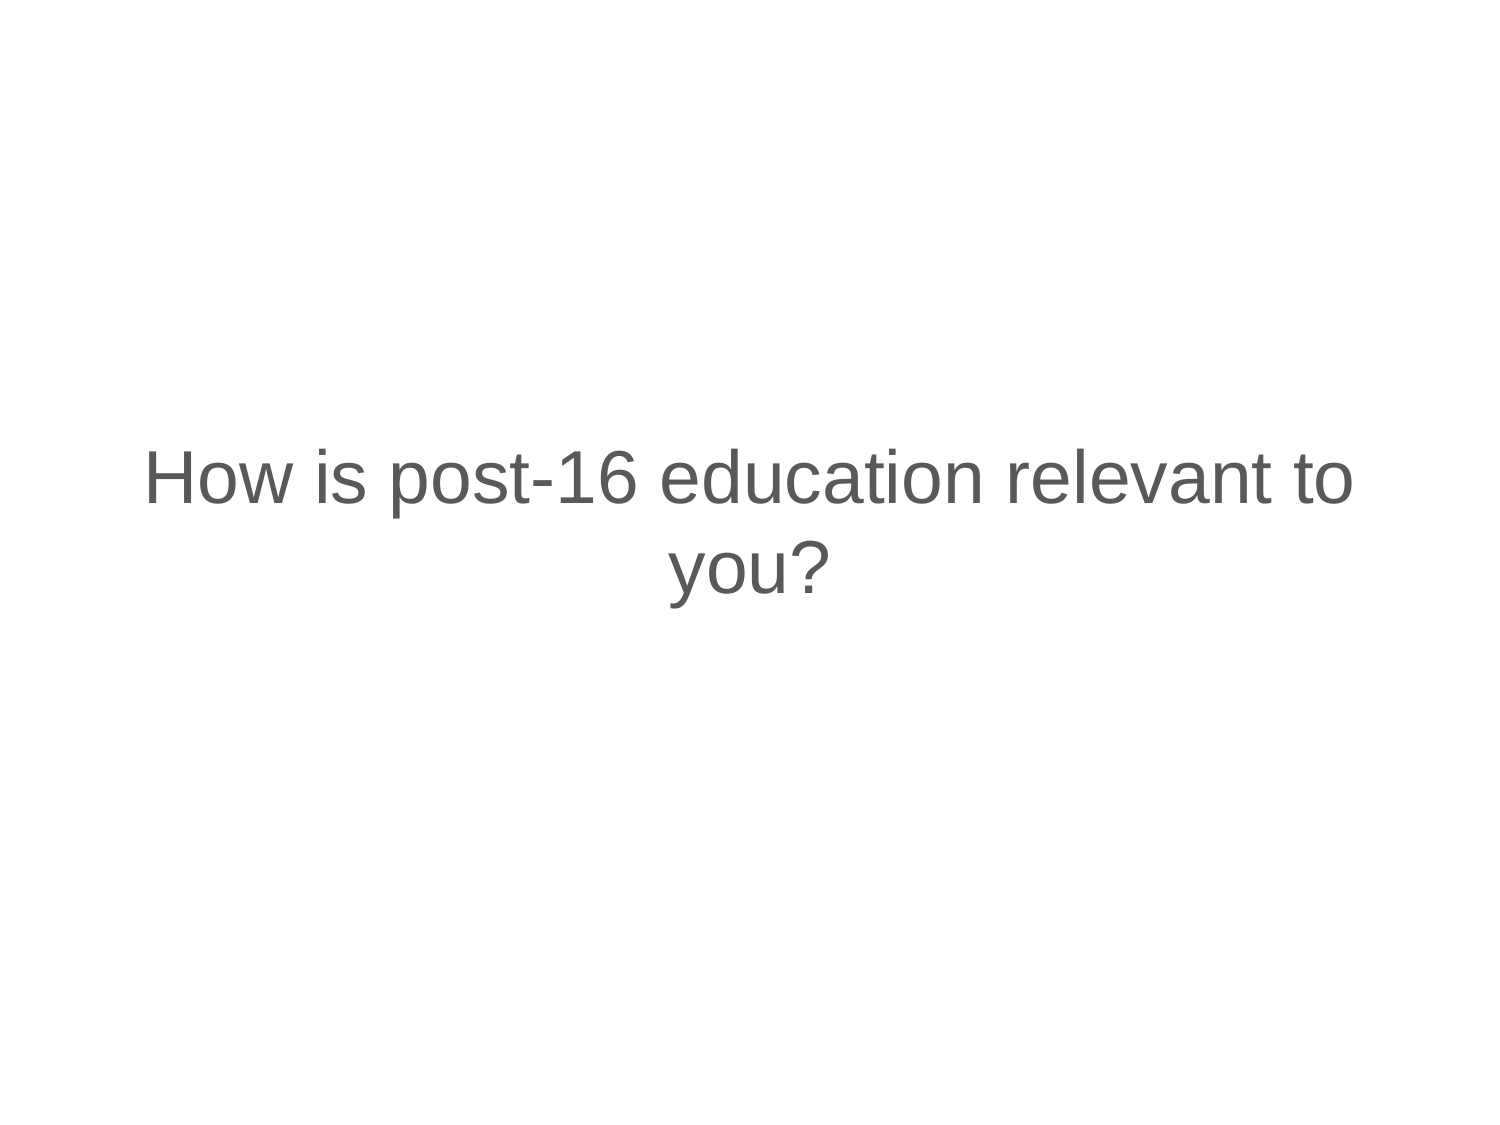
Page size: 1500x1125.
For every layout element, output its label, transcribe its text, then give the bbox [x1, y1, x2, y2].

title How is post-16 education relevant to you? [75, 420, 1426, 609]
